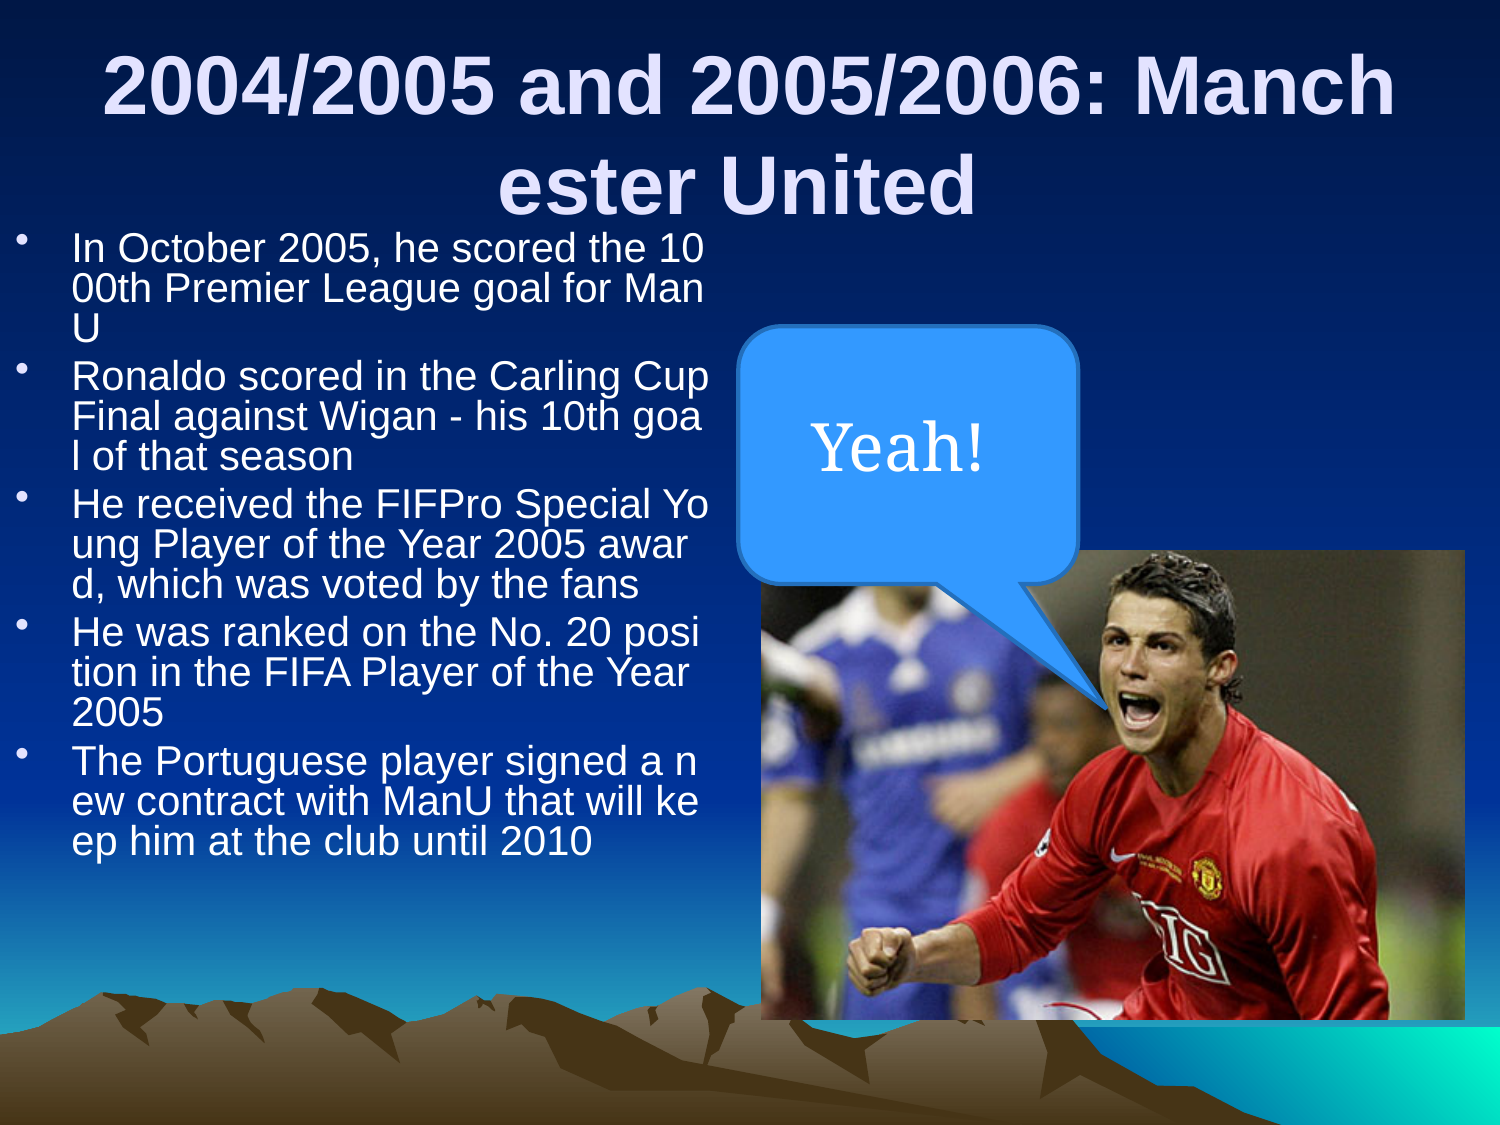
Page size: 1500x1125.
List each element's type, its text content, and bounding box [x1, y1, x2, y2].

title 2004/2005 and 2005/2006: Manchester United [75, 37, 1425, 225]
text_box Yeah! [797, 397, 1044, 492]
text_box [738, 326, 1107, 709]
list In October 2005, he scored the 1000th Premier League goal for ManU Ronaldo scored in the Carling Cup Final against Wigan - his 10th goal of that season He received the FIFPro Special Young Player of the Year 2005 award, which was voted by the fans He was ranked on the No. 20 position in the FIFA Player of the Year 2005 The Portuguese player signed a new contract with ManU that will keep him at the club until 2010 [0, 222, 727, 914]
picture [761, 550, 1465, 1020]
